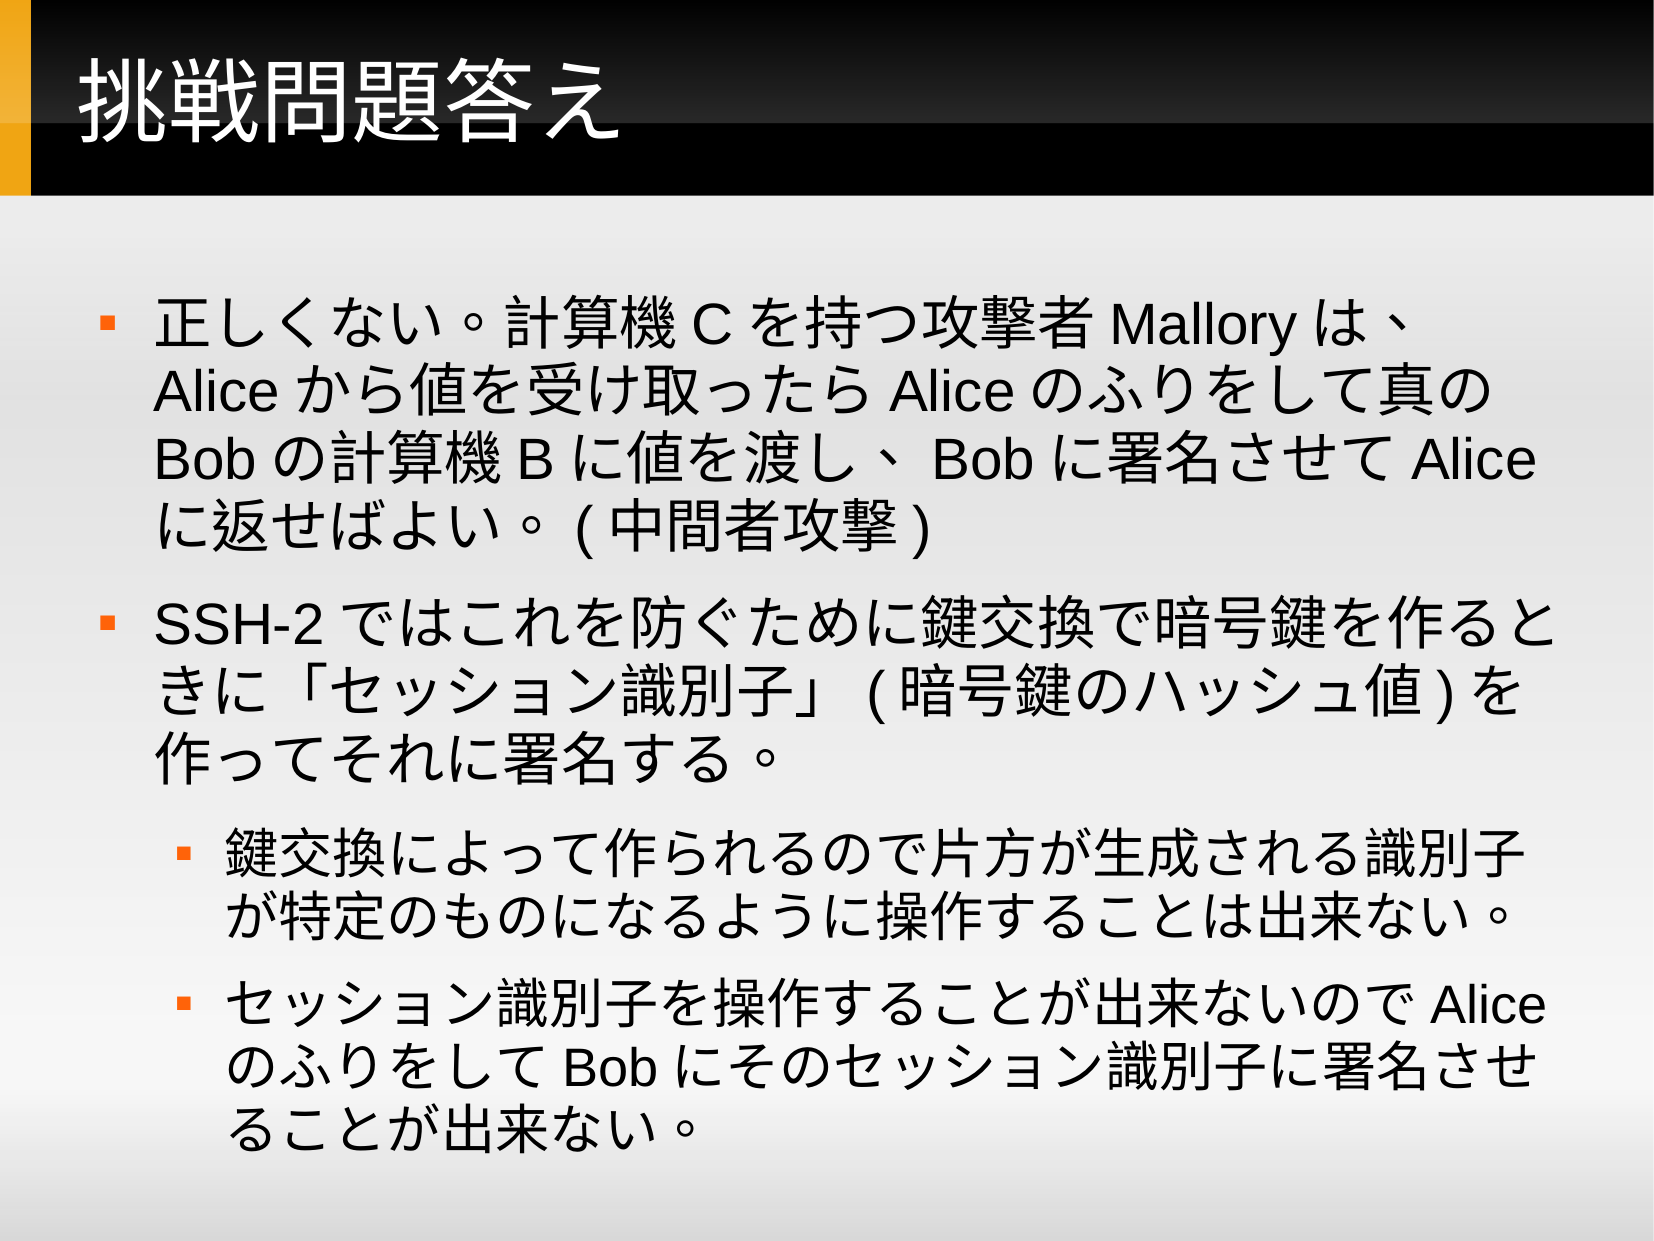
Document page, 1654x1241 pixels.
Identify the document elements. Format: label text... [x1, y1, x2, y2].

title 挑戦問題答え [76, 0, 1565, 208]
picture [0, 0, 1654, 1241]
list 正しくない。計算機Cを持つ攻撃者Malloryは、 Aliceから値を受け取ったらAliceのふりをして真のBobの計算機Bに値を渡し、Bobに署名させてAliceに返せばよい。(中間者攻撃) SSH-2ではこれを防ぐために鍵交換で暗号鍵を作るときに「セッション識別子」(暗号鍵のハッシュ値)を作ってそれに署名する。 鍵交換によって作られるので片方が生成される識別子が特定のものになるように操作することは出来ない。 セッション識別子を操作することが出来ないのでAliceのふりをしてBobにそのセッション識別子に署名させることが出来ない。 [82, 290, 1571, 1163]
